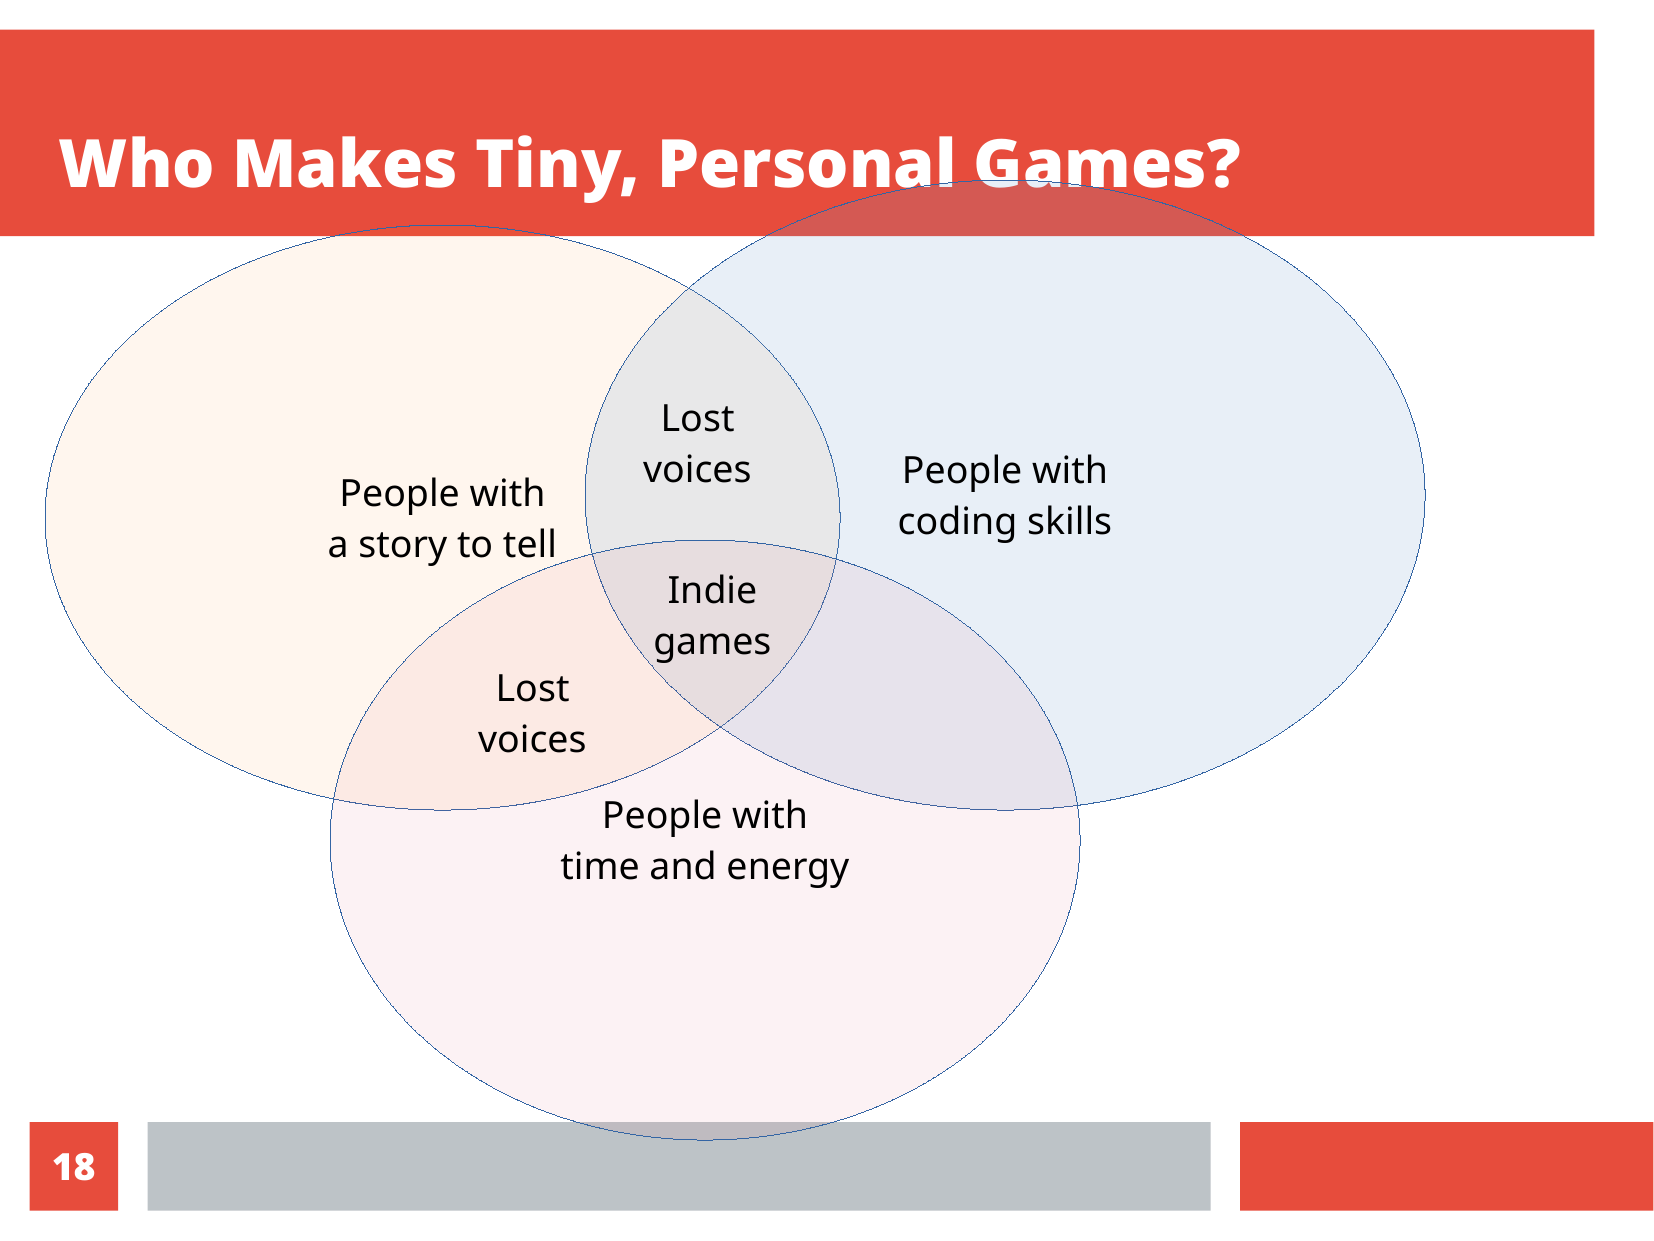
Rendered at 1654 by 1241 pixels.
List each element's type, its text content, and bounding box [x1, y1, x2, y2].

text_box Lost voices [435, 645, 631, 781]
text_box Indie games [600, 540, 826, 691]
text_box People with a story to tell [45, 225, 688, 799]
text_box People with coding skills [585, 180, 1426, 806]
text_box Lost voices [600, 375, 796, 511]
title Who Makes Tiny, Personal Games? [59, 59, 1595, 207]
text_box People with time and energy [330, 552, 1081, 1141]
